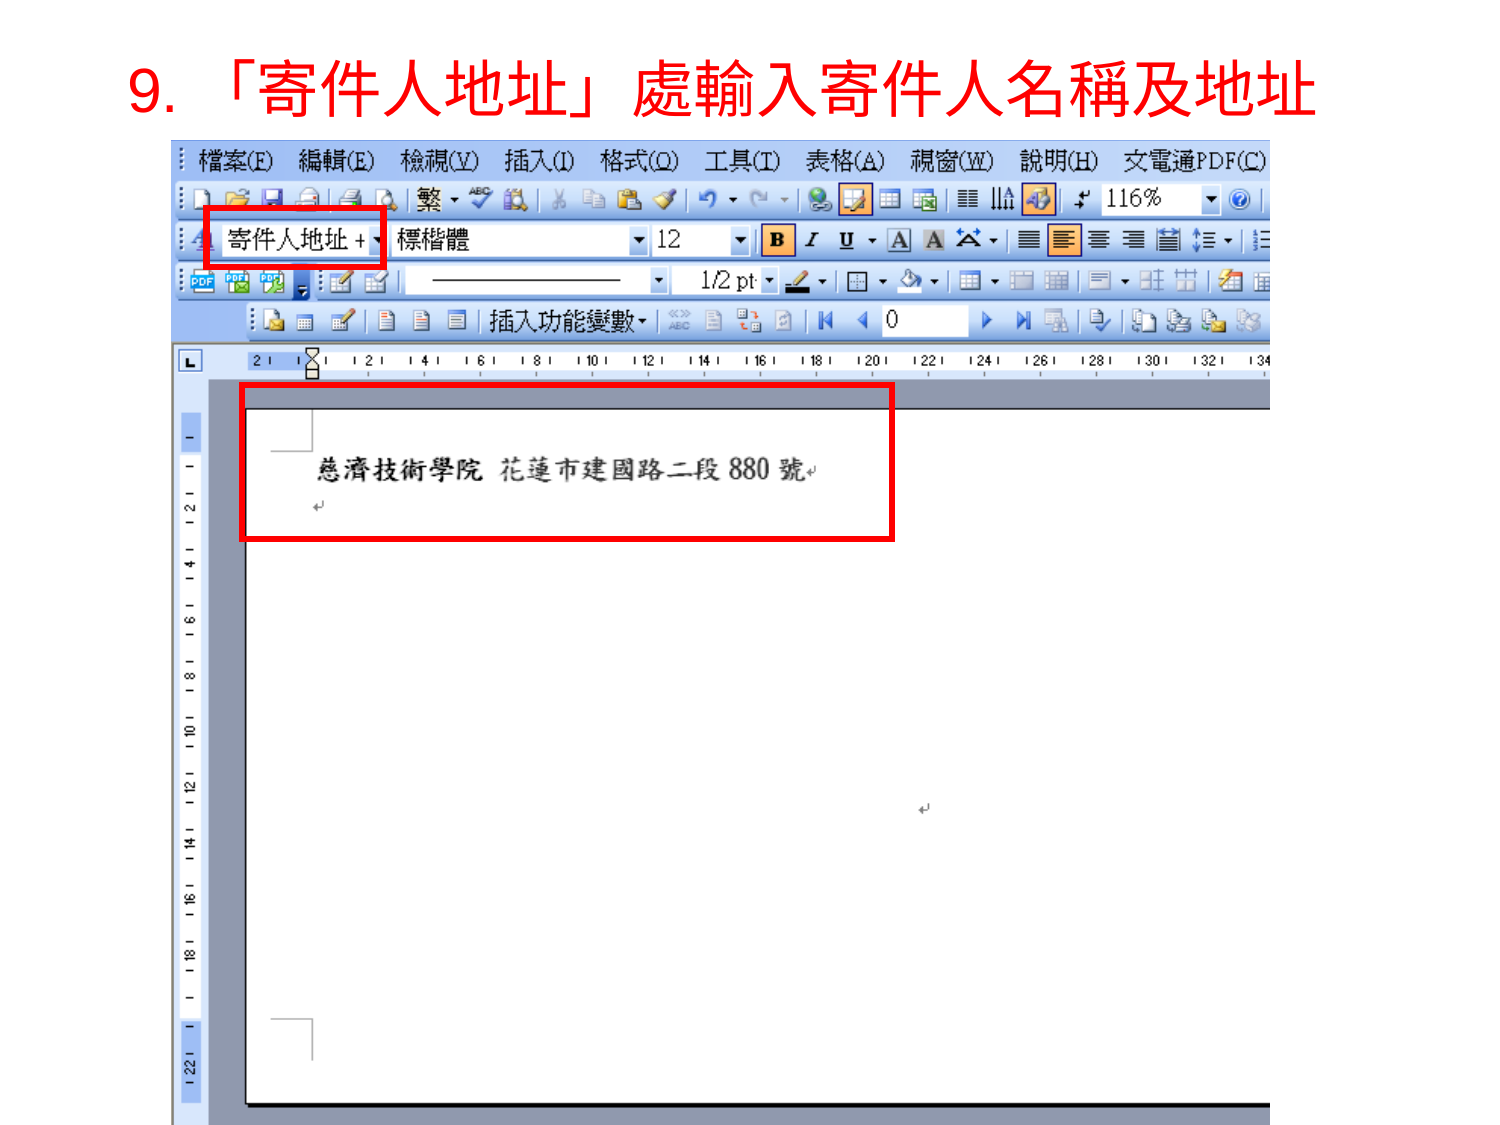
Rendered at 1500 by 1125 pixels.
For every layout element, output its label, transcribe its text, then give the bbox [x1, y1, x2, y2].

picture [171, 140, 1270, 1125]
text_box 9.「寄件人地址」處輸入寄件人名稱及地址 [112, 42, 1471, 133]
